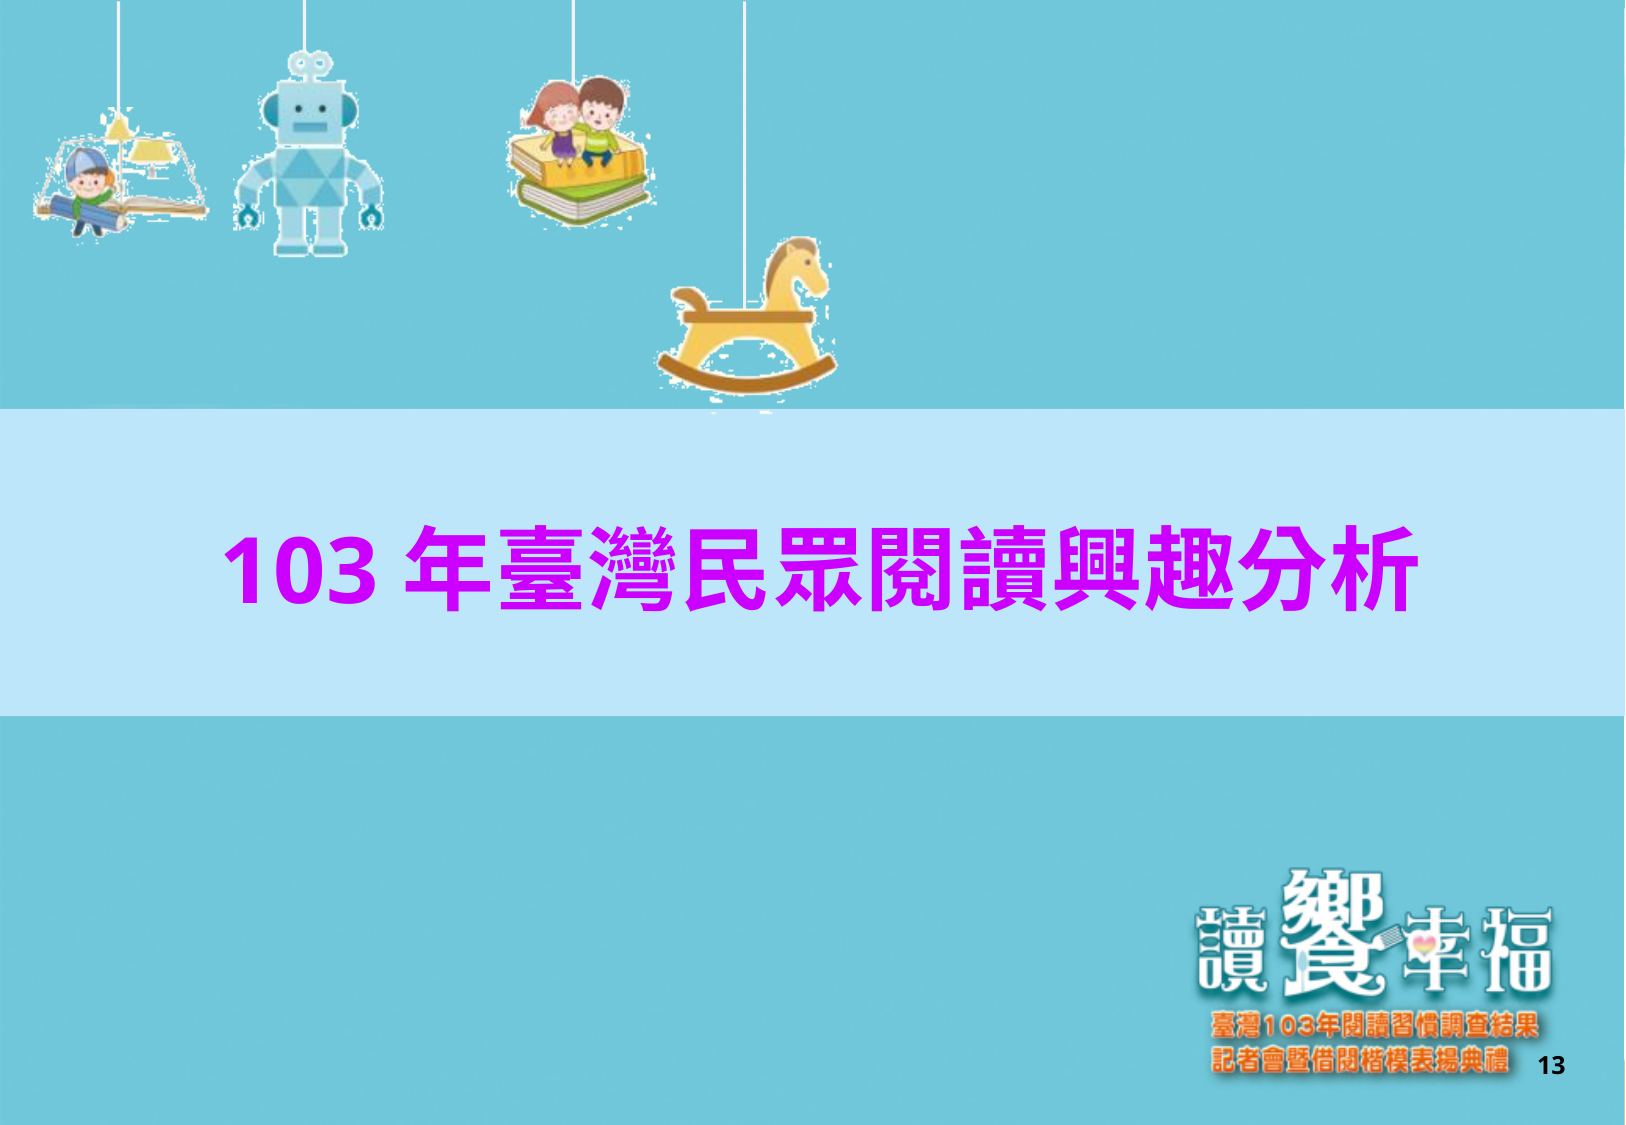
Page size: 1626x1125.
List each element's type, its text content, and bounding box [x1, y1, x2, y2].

picture [0, 717, 1625, 1125]
picture [0, 0, 1625, 433]
text_box 103年臺灣民眾閱讀興趣分析 [205, 504, 1438, 630]
slide_number <編號> [1201, 1042, 1581, 1103]
text_box [0, 408, 1625, 717]
